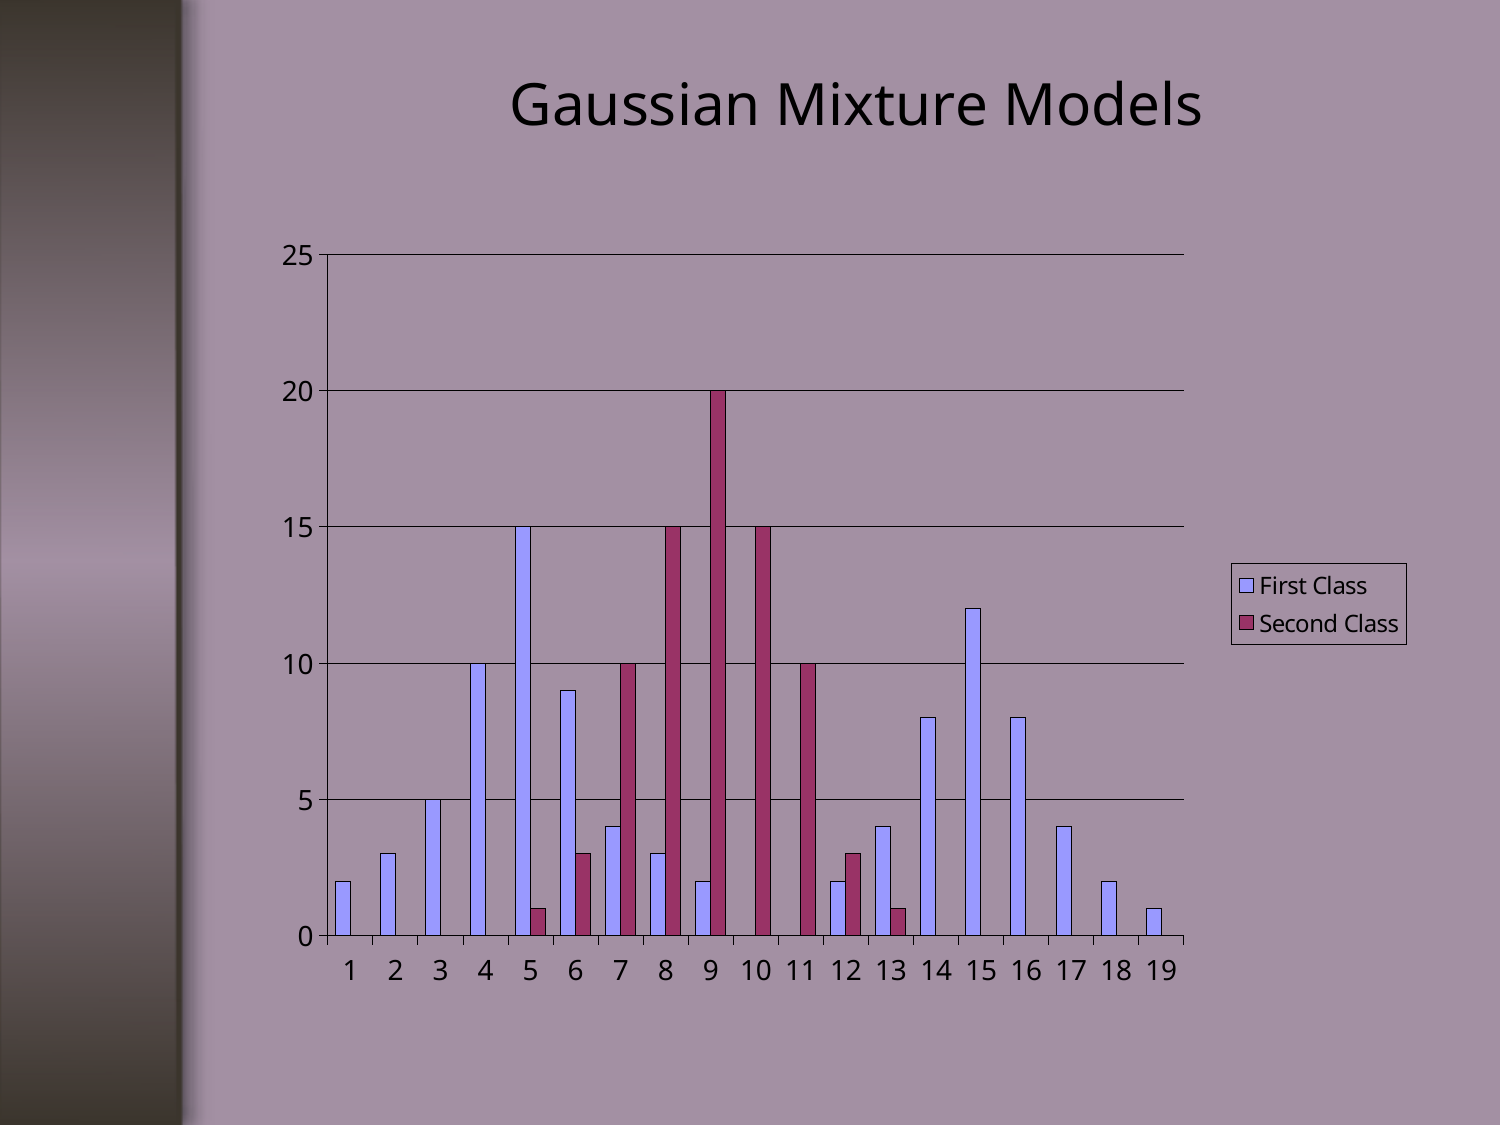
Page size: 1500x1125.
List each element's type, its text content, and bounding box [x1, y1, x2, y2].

picture [0, 0, 1500, 1125]
chart [258, 205, 1452, 1004]
title Gaussian Mixture Models [206, 9, 1500, 198]
